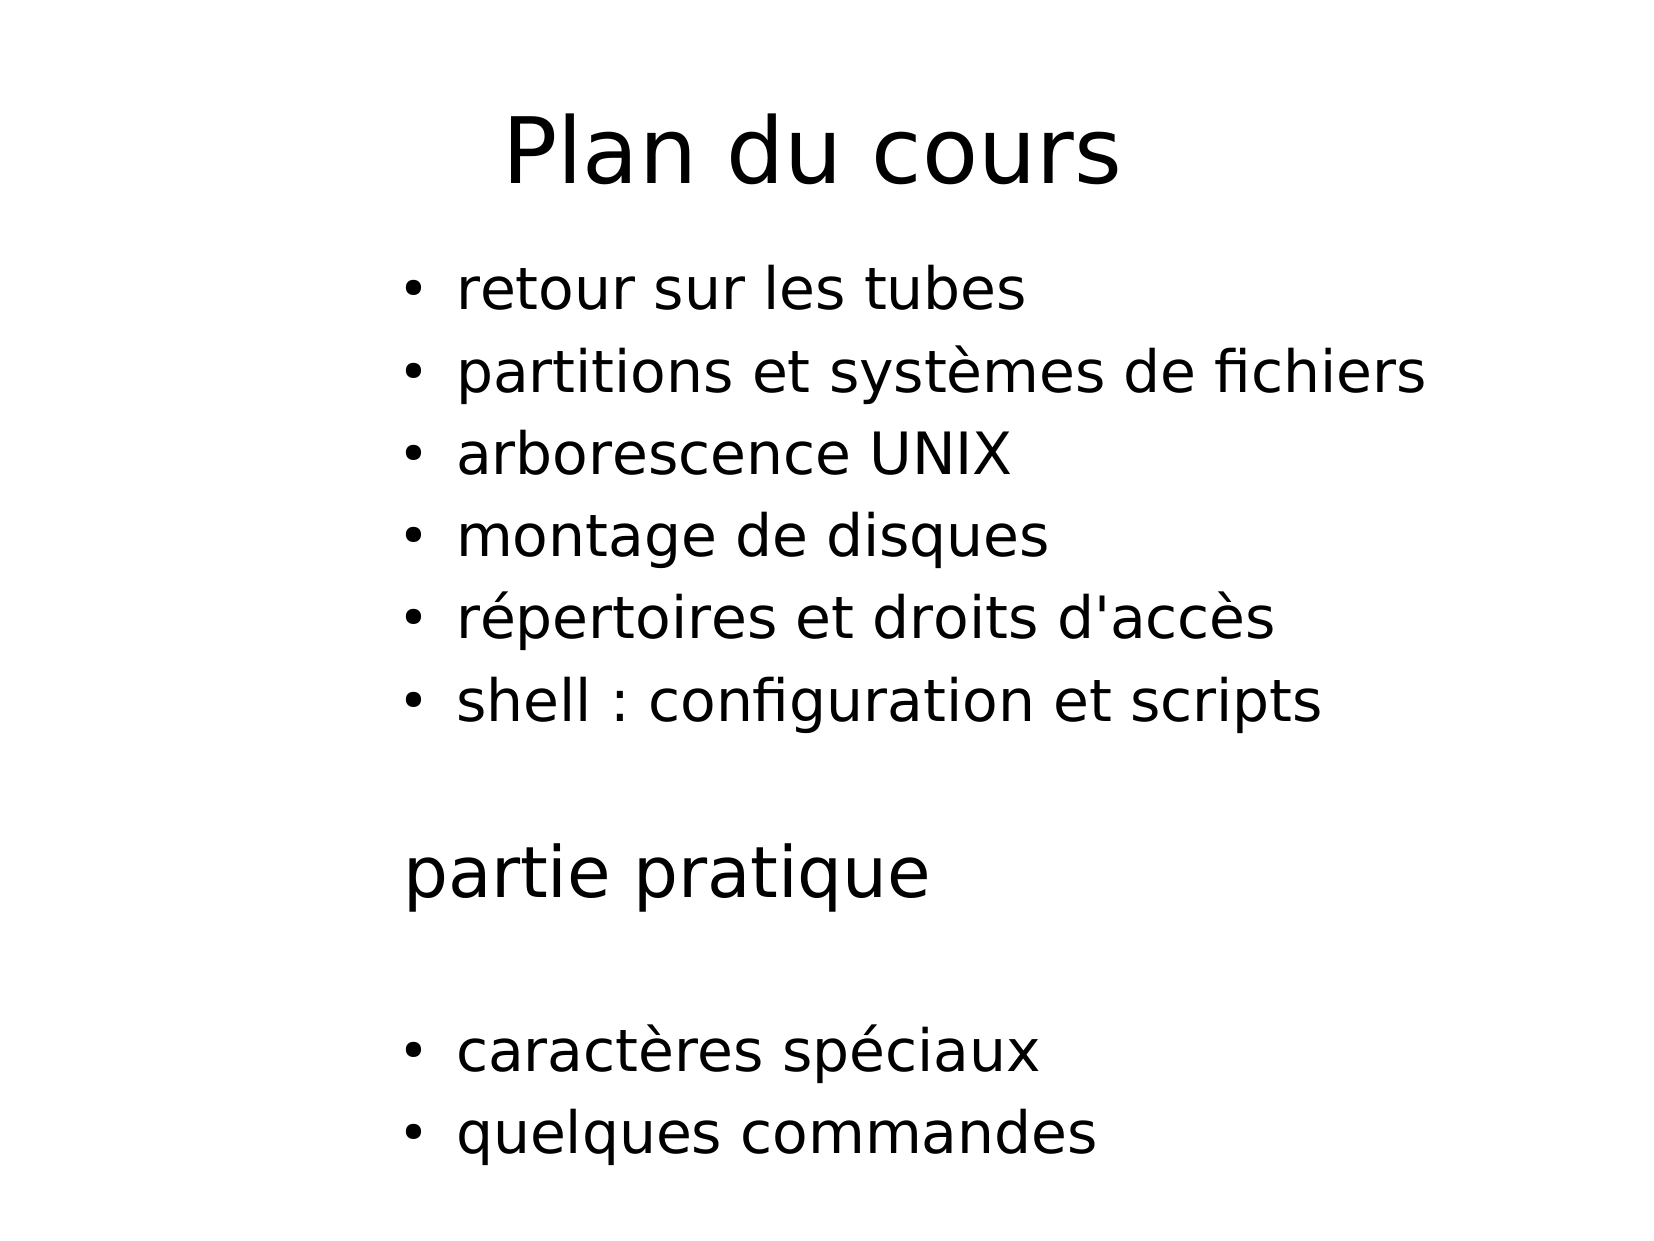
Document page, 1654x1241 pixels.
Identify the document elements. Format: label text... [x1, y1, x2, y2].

title Plan du cours [121, 87, 1504, 213]
list retour sur les tubes partitions et systèmes de fichiers arborescence UNIX montage de disques répertoires et droits d'accès shell : configuration et scripts partie pratique caractères spéciaux quelques commandes [370, 248, 1570, 1182]
